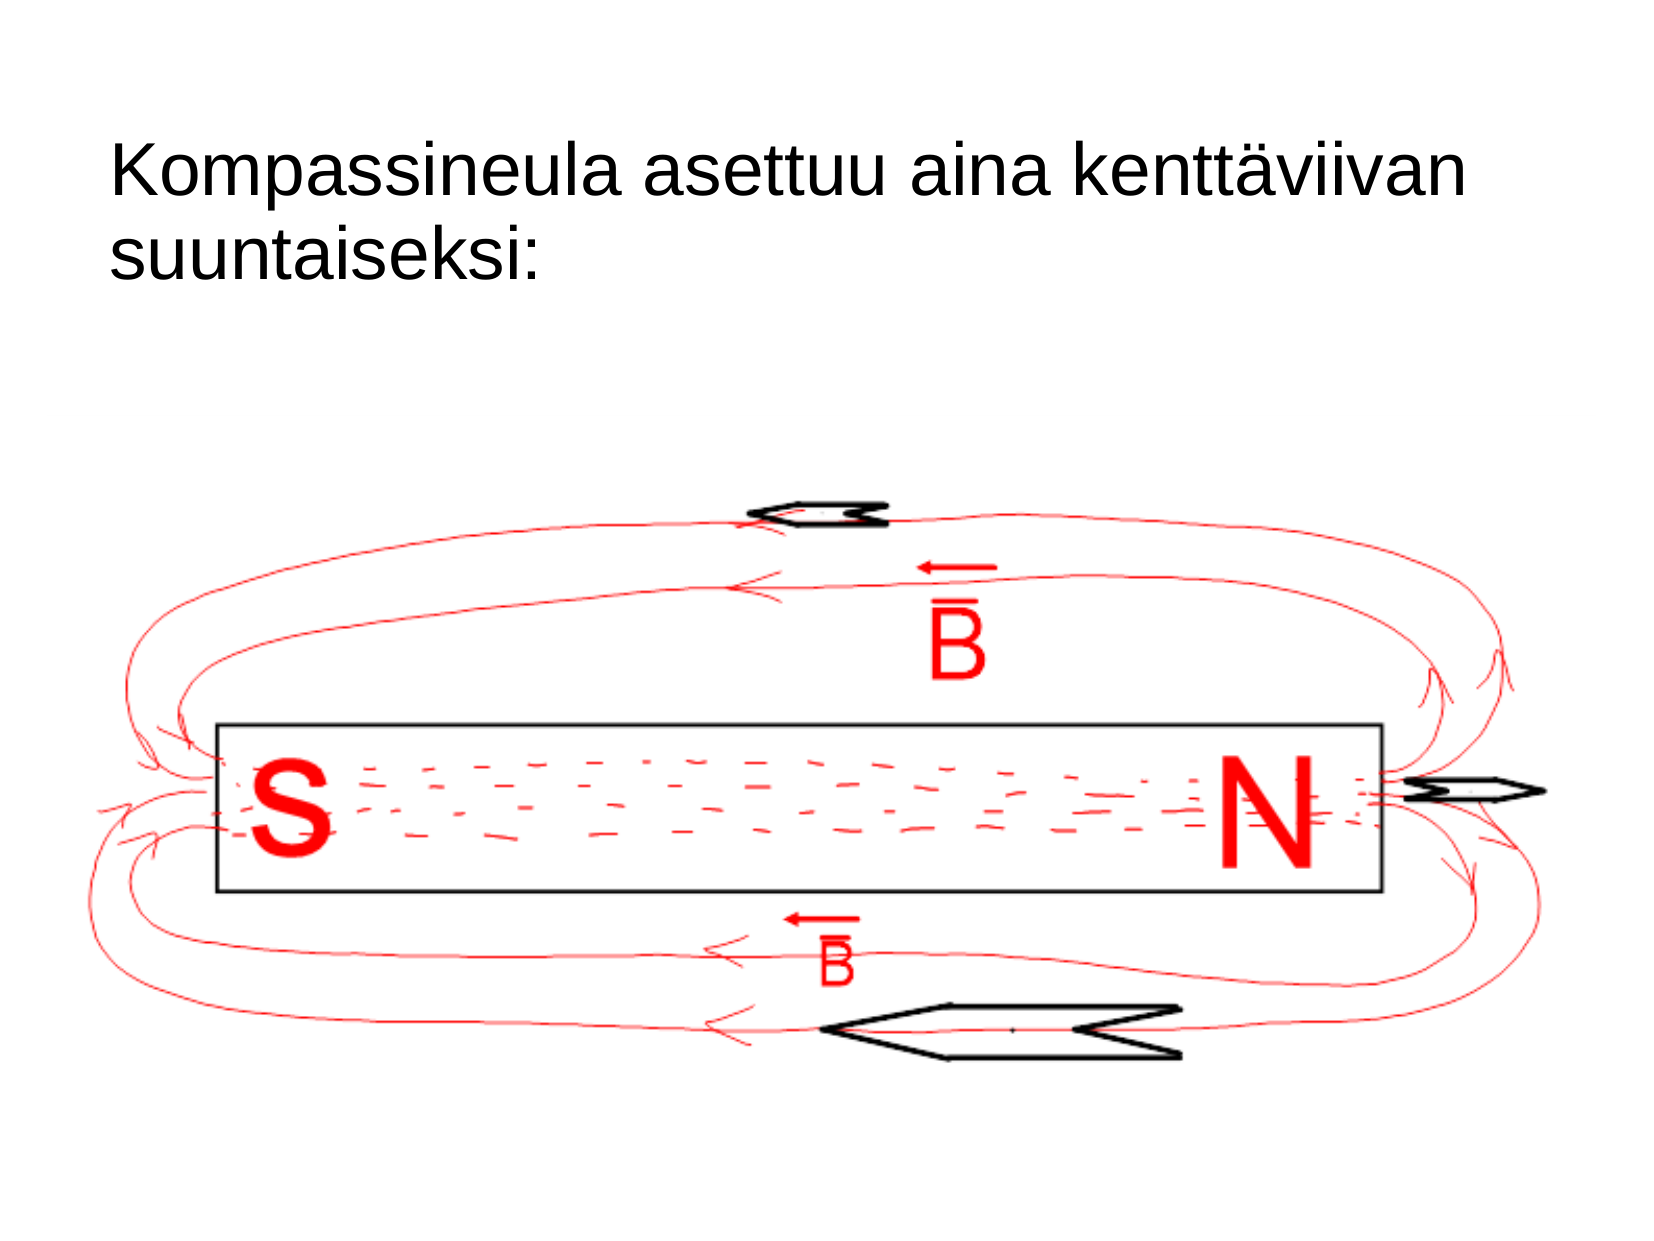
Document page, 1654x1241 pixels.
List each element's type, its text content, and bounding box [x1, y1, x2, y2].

text_box Kompassineula asettuu aina kenttäviivan suuntaiseksi: [94, 120, 1548, 331]
picture [47, 414, 1596, 1111]
